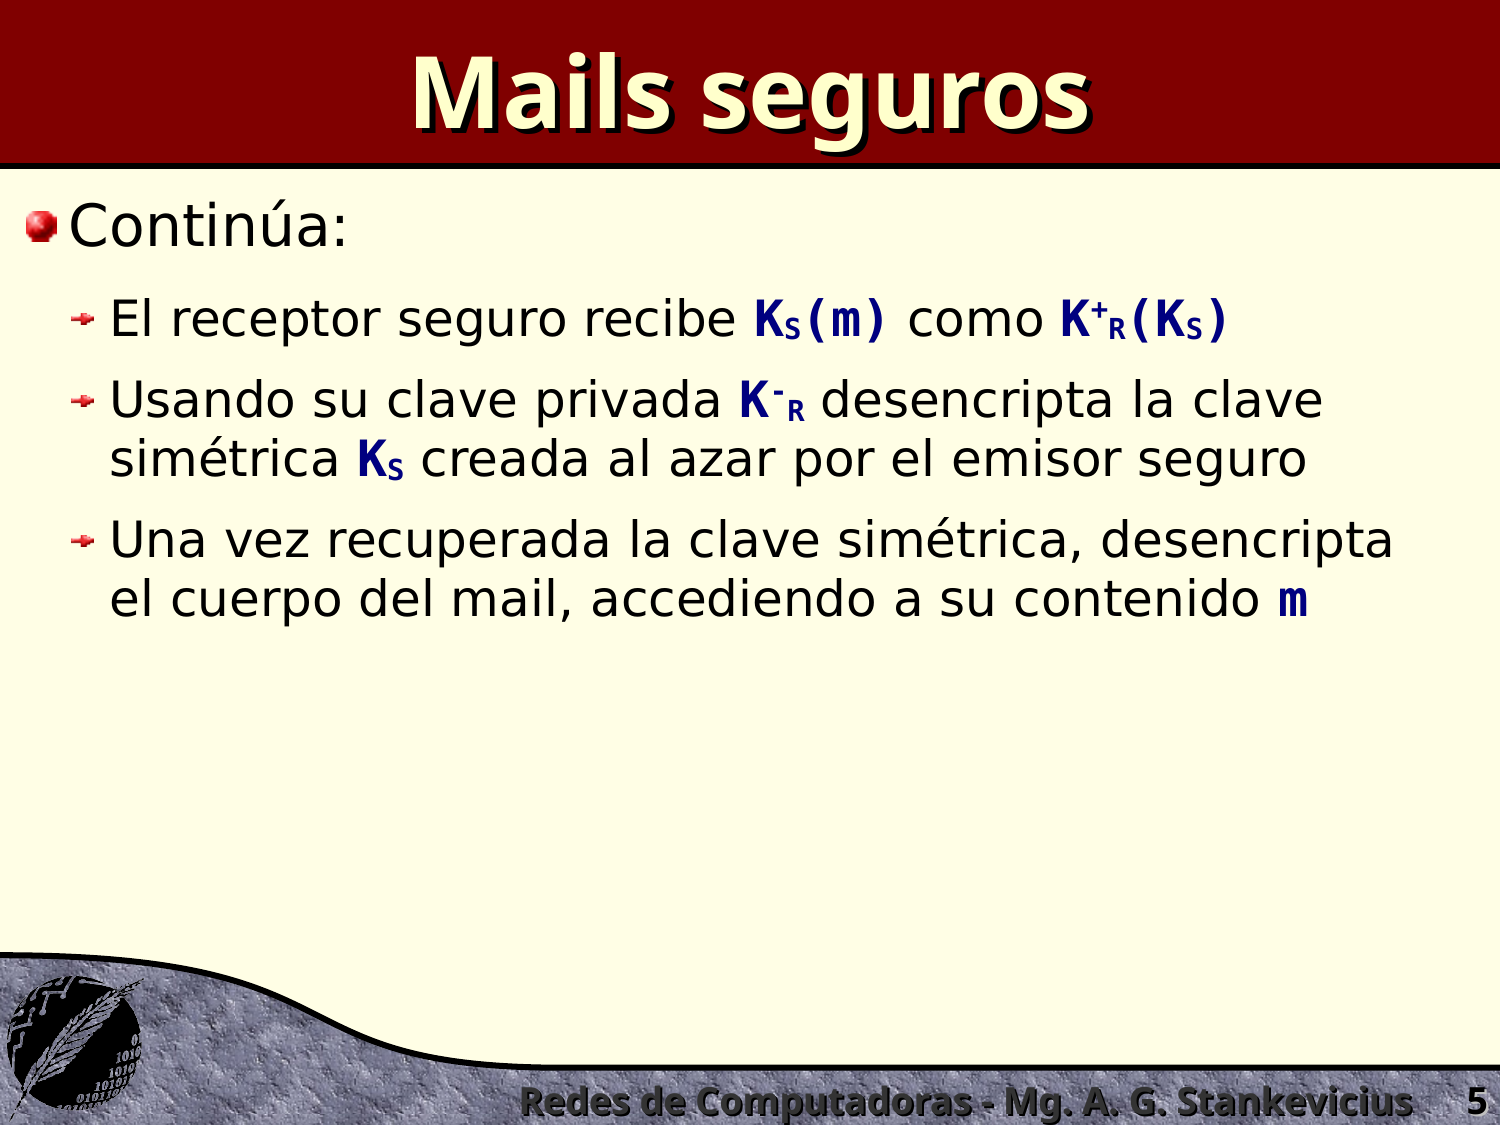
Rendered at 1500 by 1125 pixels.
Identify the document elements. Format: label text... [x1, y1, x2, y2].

list Continúa: El receptor seguro recibe KS(m) como K+R(KS) Usando su clave privada K-R desencripta la clave simétrica KS creada al azar por el emisor seguro Una vez recuperada la clave simétrica, desencripta el cuerpo del mail, accediendo a su contenido m [11, 192, 1486, 845]
picture [790, 1100, 795, 1110]
picture [1047, 1100, 1054, 1110]
picture [0, 959, 1500, 1125]
title Mails seguros [15, 5, 1485, 160]
